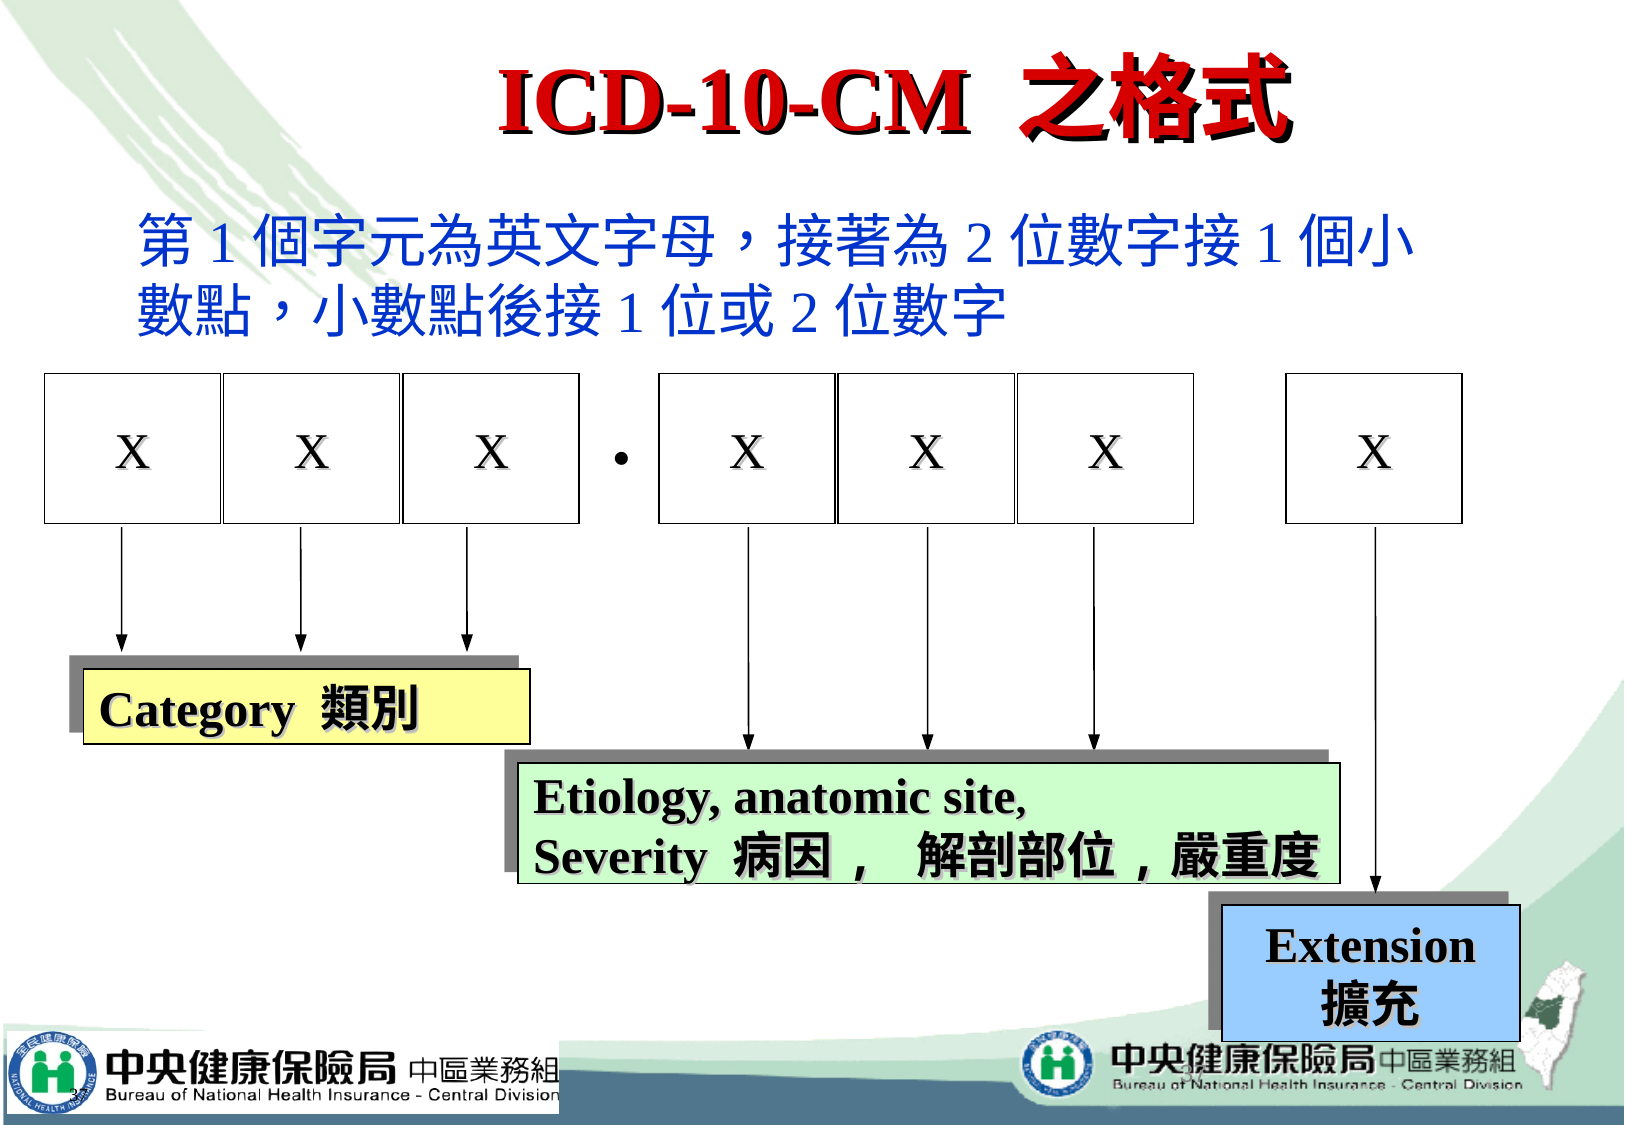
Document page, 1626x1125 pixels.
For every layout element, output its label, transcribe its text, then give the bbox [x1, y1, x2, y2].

text_box [1164, 1042, 1544, 1103]
text_box [54, 1074, 393, 1113]
text_box Etiology, anatomic site, Severity 病因, 解剖部位,嚴重度 [518, 763, 1340, 883]
title ICD-10-CM 之格式 [162, 0, 1625, 188]
text_box 第1個字元為英文字母，接著為2位數字接1個小數點，小數點後接1位或2位數字 [121, 196, 1479, 565]
text_box X [44, 373, 121, 524]
text_box Extension 擴充 [1221, 904, 1520, 1042]
text_box Category 類別 [83, 669, 530, 744]
